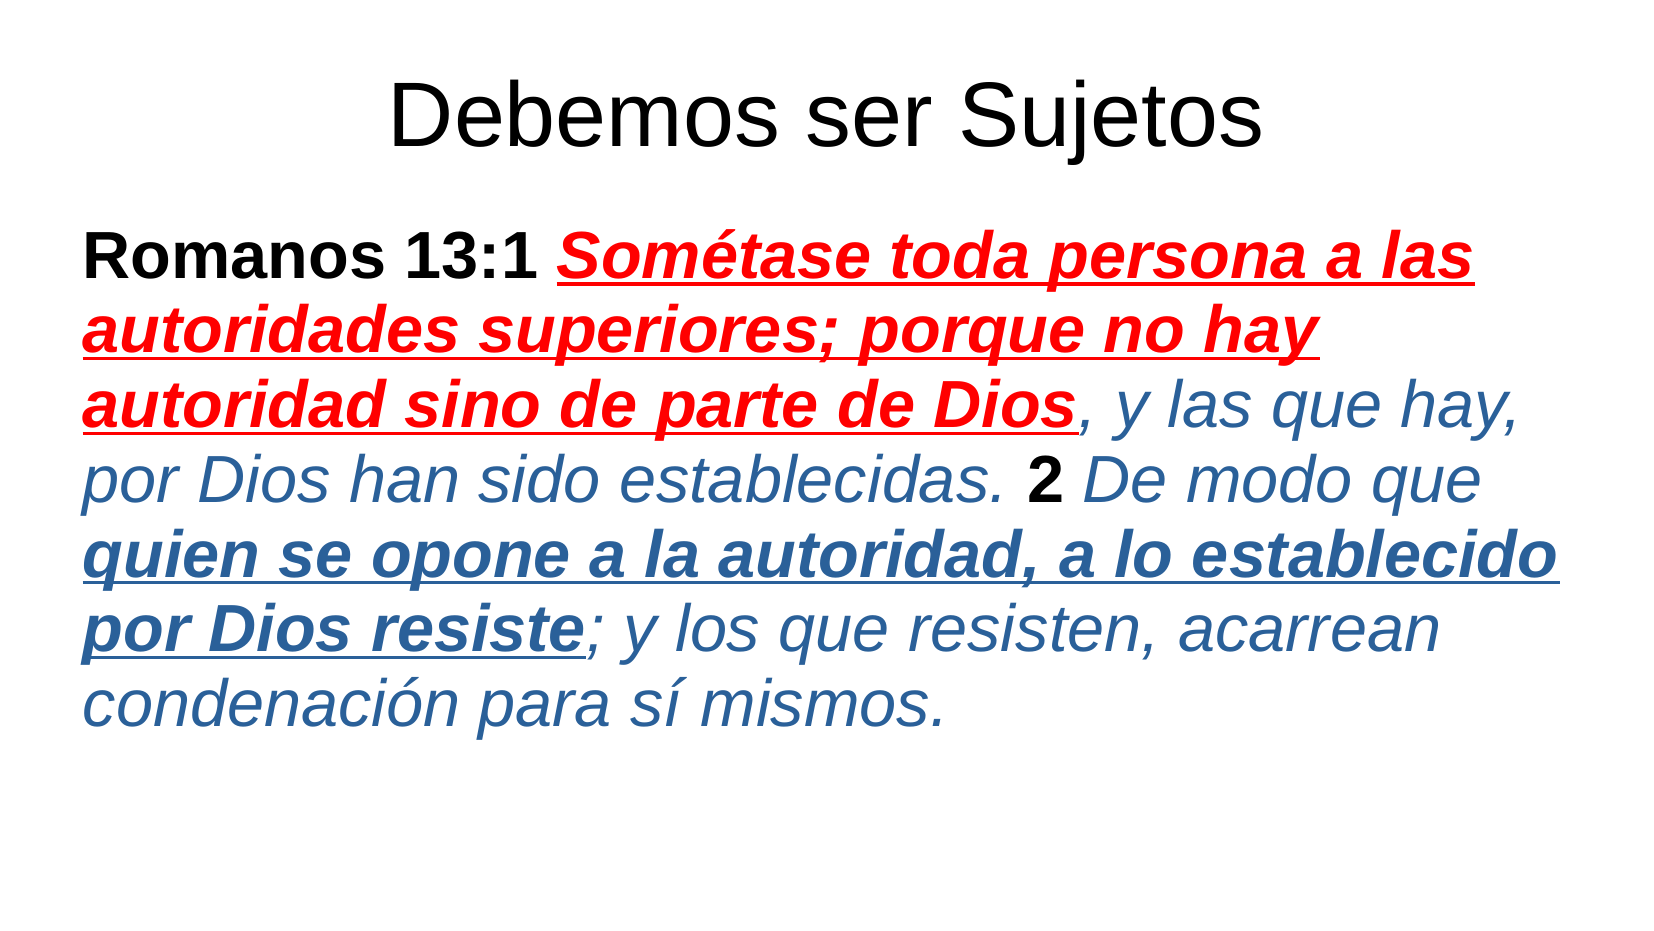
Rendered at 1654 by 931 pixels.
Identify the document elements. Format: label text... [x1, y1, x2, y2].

title Debemos ser Sujetos [82, 37, 1571, 193]
list Romanos 13:1 Sométase toda persona a las autoridades superiores; porque no hay autoridad sino de parte de Dios, y las que hay, por Dios han sido establecidas. 2 De modo que quien se opone a la autoridad, a lo establecido por Dios resiste; y los que resisten, acarrean condenación para sí mismos. [82, 217, 1571, 758]
